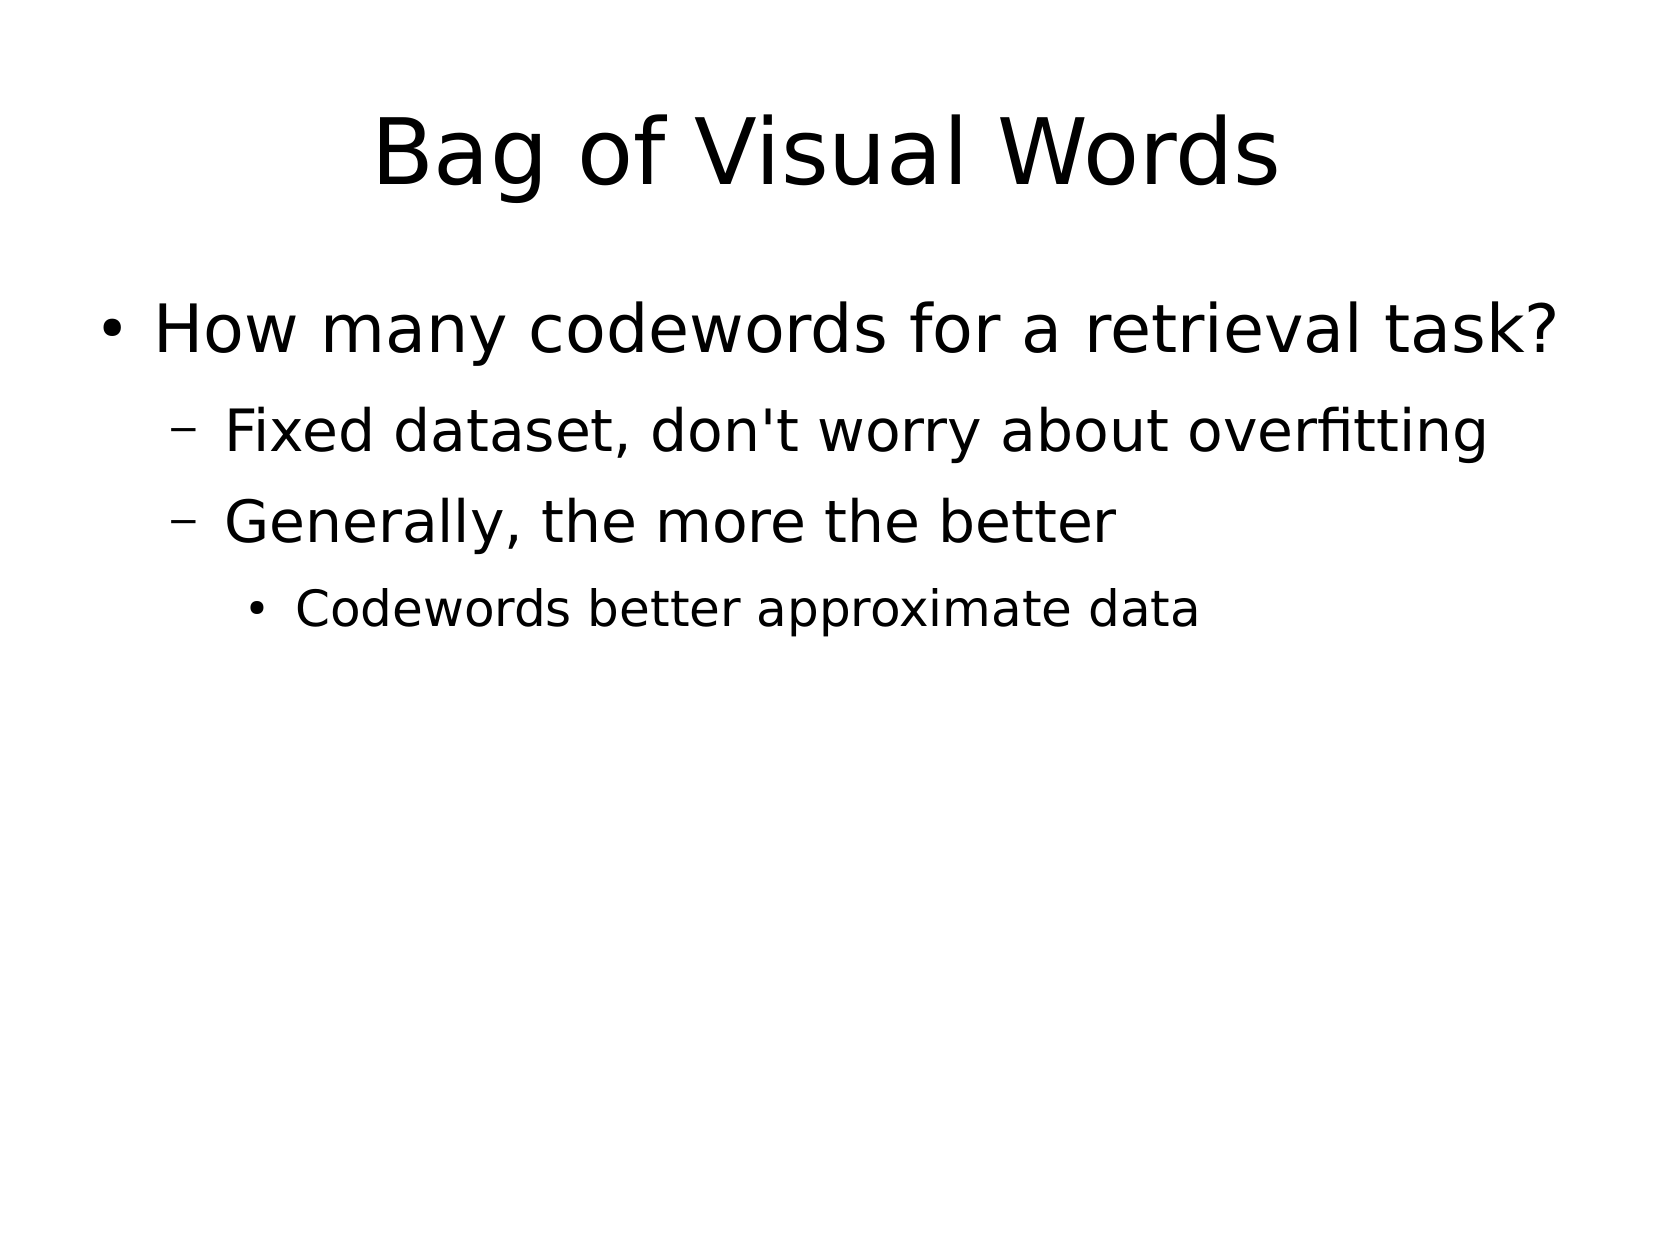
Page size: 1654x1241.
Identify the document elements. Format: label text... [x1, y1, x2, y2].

title Bag of Visual Words [82, 49, 1571, 257]
list How many codewords for a retrieval task? Fixed dataset, don't worry about overfitting Generally, the more the better Codewords better approximate data [82, 290, 1571, 1010]
